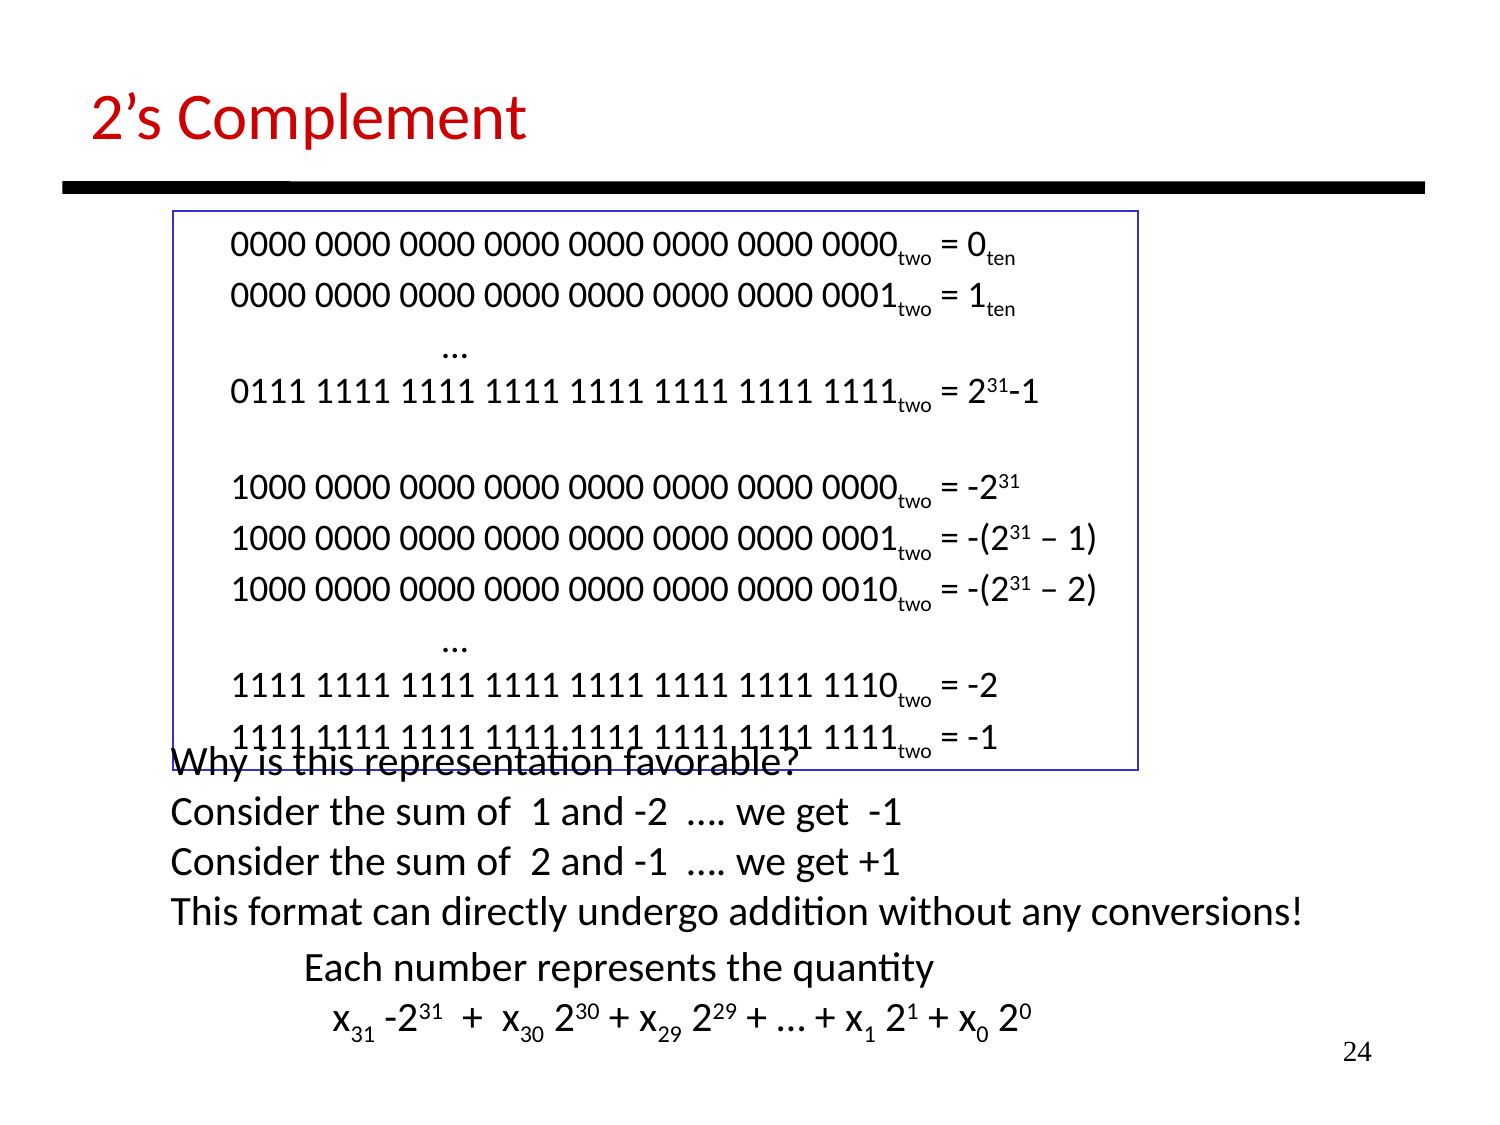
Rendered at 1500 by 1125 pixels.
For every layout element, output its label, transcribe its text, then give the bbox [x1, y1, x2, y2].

text_box Each number represents the quantity x31 -231 + x30 230 + x29 229 + … + x1 21 + x0 20 [289, 932, 1047, 1055]
text_box 0000 0000 0000 0000 0000 0000 0000 0000two = 0ten 0000 0000 0000 0000 0000 0000 0000 0001two = 1ten … 0111 1111 1111 1111 1111 1111 1111 1111two = 231-1 1000 0000 0000 0000 0000 0000 0000 0000two = -231 1000 0000 0000 0000 0000 0000 0000 0001two = -(231 – 1) 1000 0000 0000 0000 0000 0000 0000 0010two = -(231 – 2) … 1111 1111 1111 1111 1111 1111 1111 1110two = -2 1111 1111 1111 1111 1111 1111 1111 1111two = -1 [173, 211, 1138, 726]
text_box Why is this representation favorable? Consider the sum of 1 and -2 …. we get -1 Consider the sum of 2 and -1 …. we get +1 This format can directly undergo addition without any conversions! [155, 726, 1320, 942]
text_box 2’s Complement [75, 65, 543, 160]
slide_number <number> [1074, 1025, 1388, 1100]
